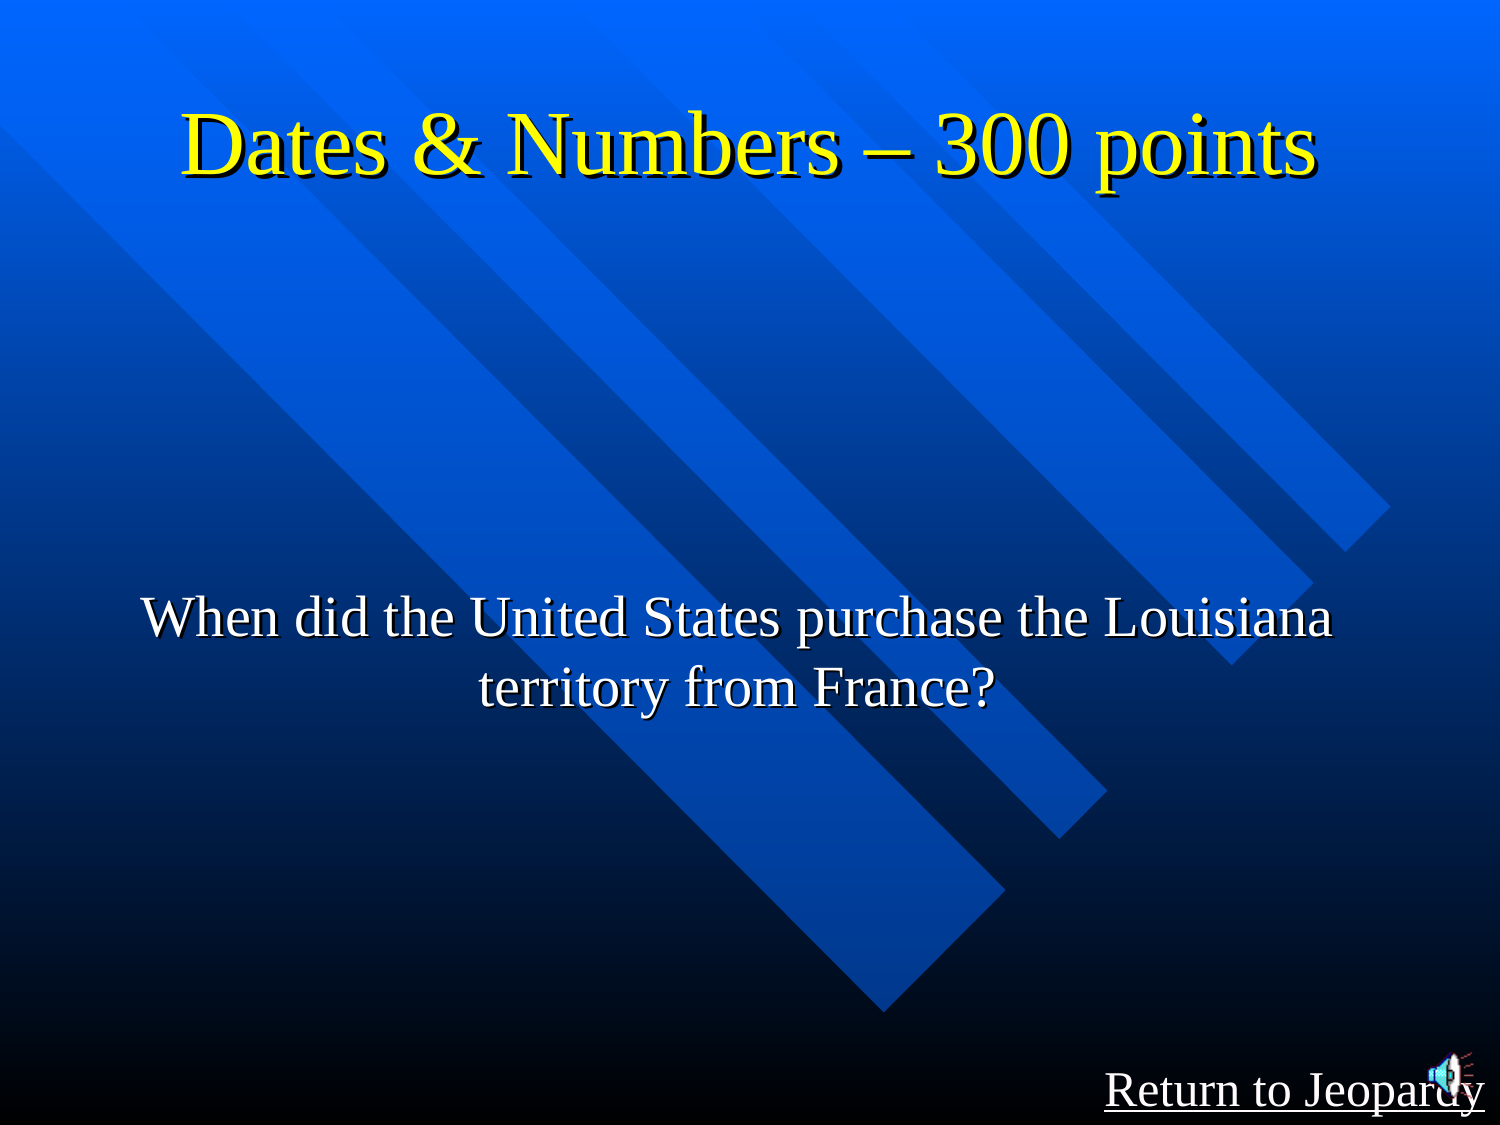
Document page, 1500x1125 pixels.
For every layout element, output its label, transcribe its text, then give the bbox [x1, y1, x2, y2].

table_header When did the United States purchase the Louisiana territory from France? [125, 313, 1350, 983]
title Dates & Numbers – 300 points [112, 37, 1388, 238]
text_box Return to Jeopardy [1089, 1048, 1500, 1125]
picture [1426, 1051, 1477, 1102]
